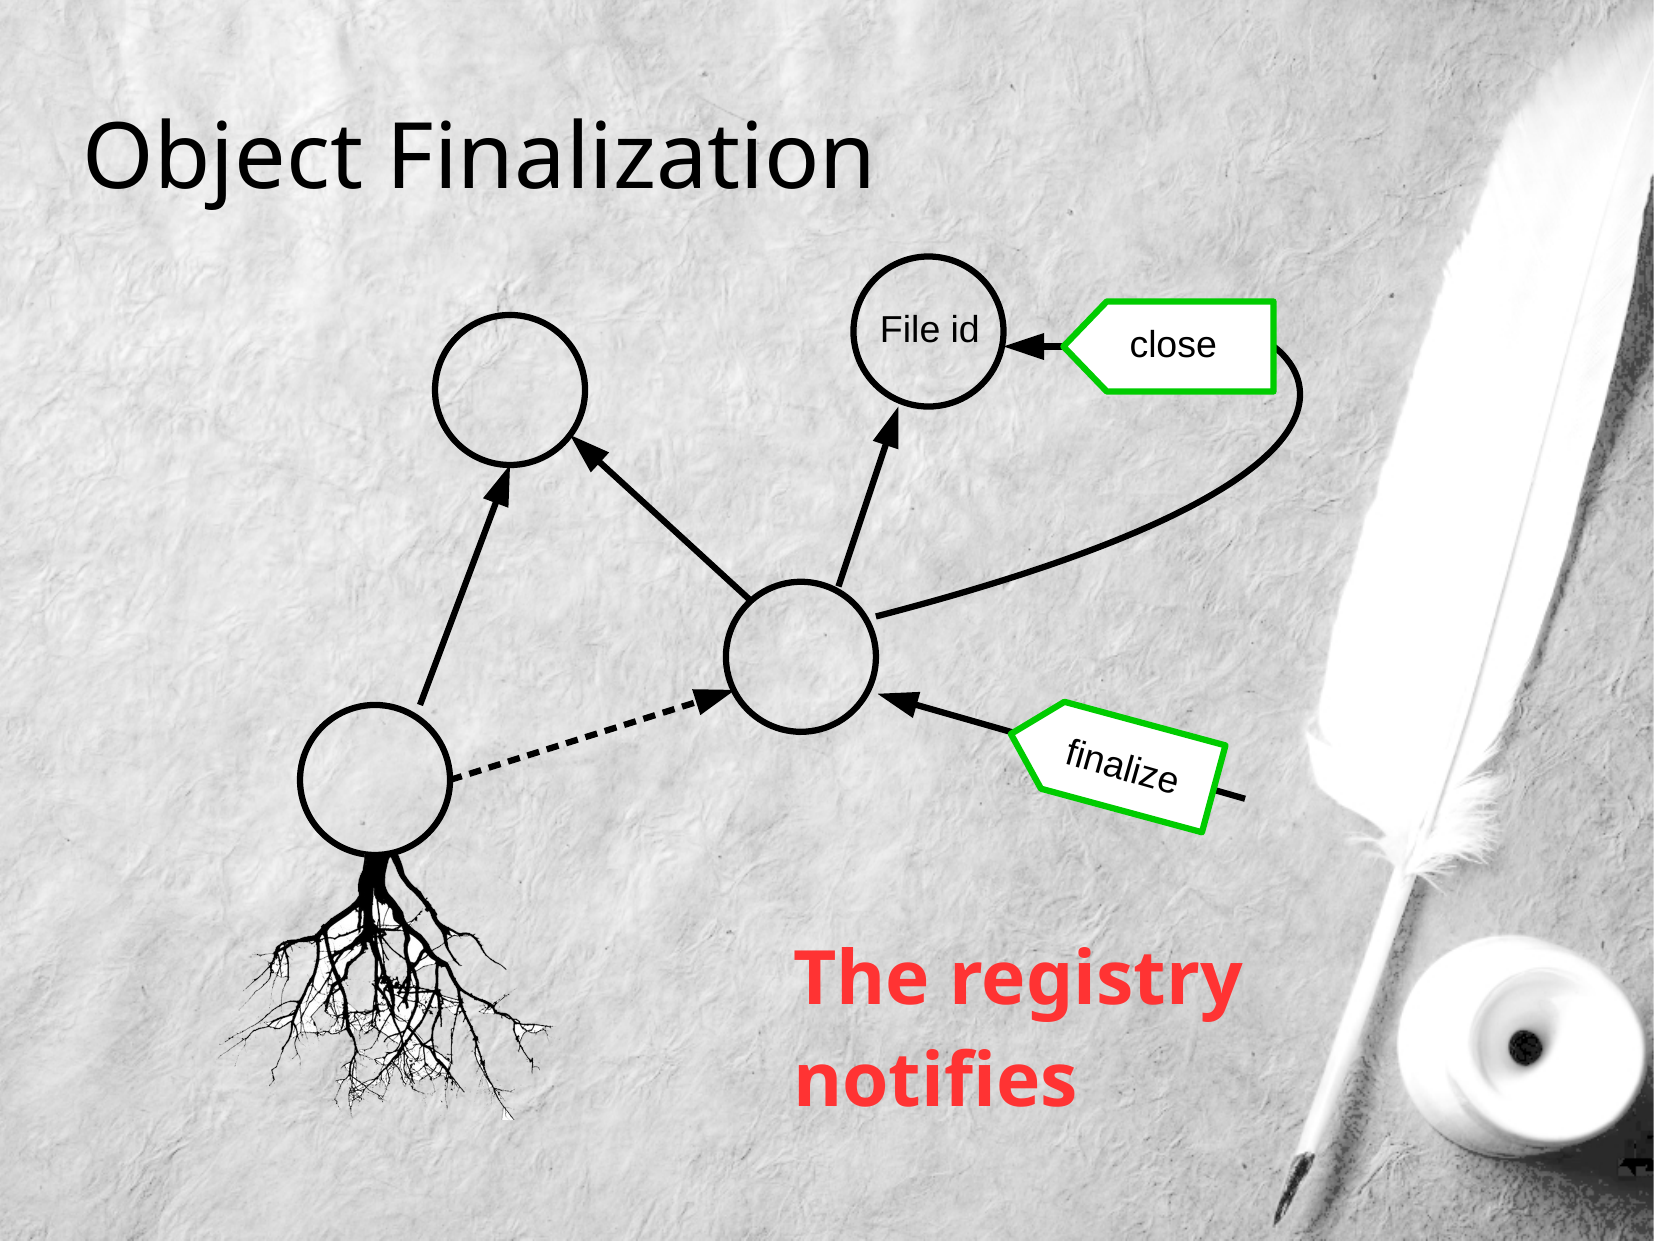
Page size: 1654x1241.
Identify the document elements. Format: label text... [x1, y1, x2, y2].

picture [0, 0, 1654, 1241]
text_box finalize [1044, 719, 1201, 815]
text_box The registry notifies [778, 916, 1424, 1128]
text_box close [1114, 316, 1232, 374]
text_box [1010, 701, 1226, 833]
text_box File id [865, 301, 1046, 392]
title Object Finalization [82, 49, 1571, 257]
text_box [1063, 301, 1274, 392]
